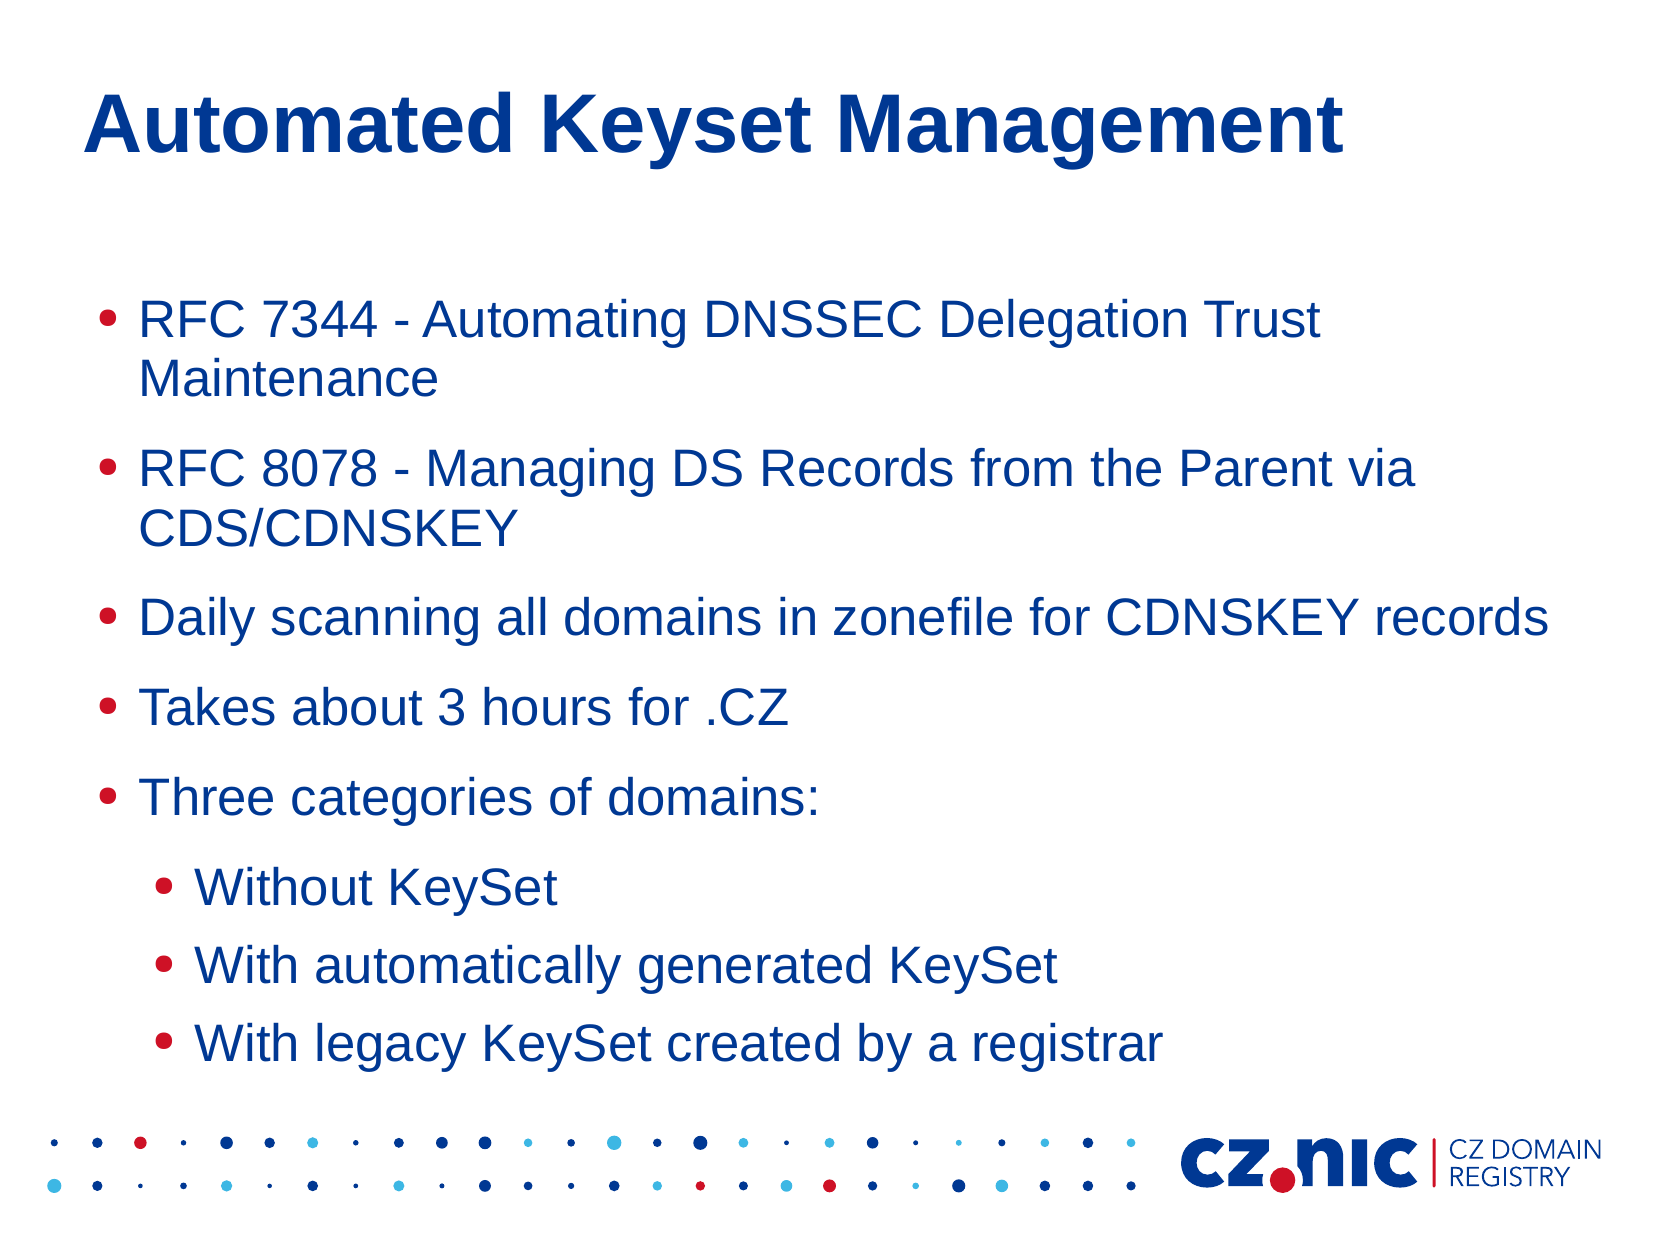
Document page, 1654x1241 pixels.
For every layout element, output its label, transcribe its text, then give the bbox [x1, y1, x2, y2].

title Automated Keyset Management [82, 61, 1571, 187]
list RFC 7344 - Automating DNSSEC Delegation Trust Maintenance RFC 8078 - Managing DS Records from the Parent via CDS/CDNSKEY Daily scanning all domains in zonefile for CDNSKEY records Takes about 3 hours for .CZ Three categories of domains: Without KeySet With automatically generated KeySet With legacy KeySet created by a registrar [82, 290, 1571, 1087]
